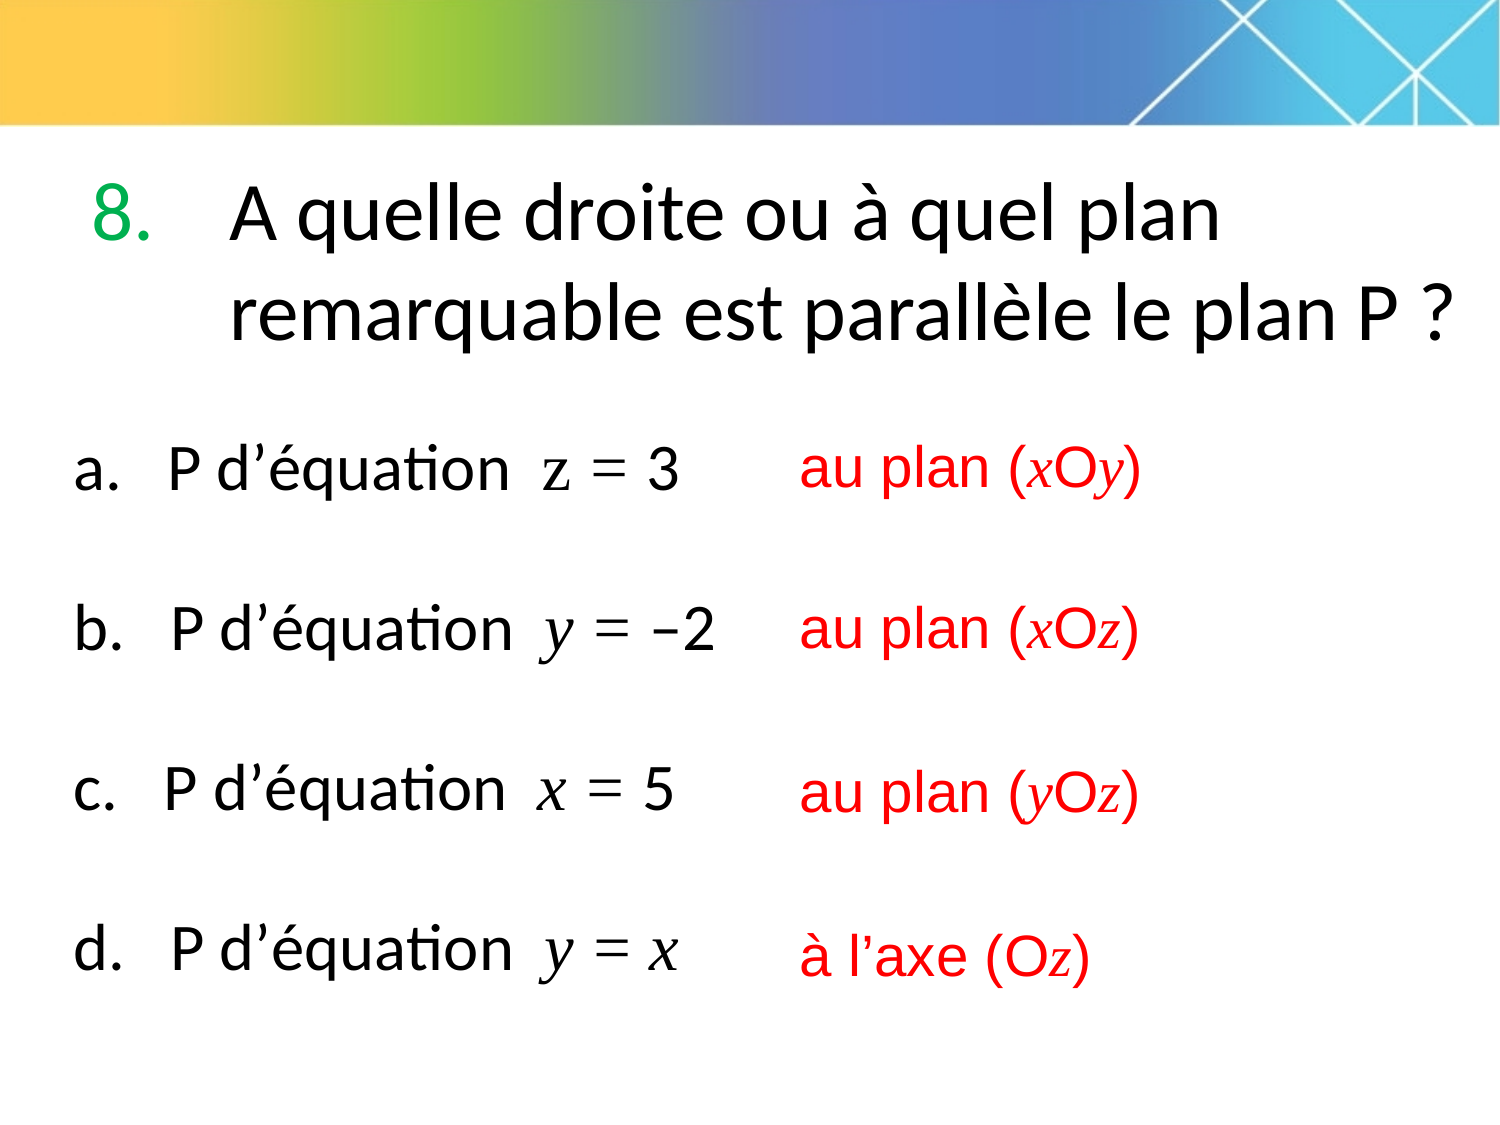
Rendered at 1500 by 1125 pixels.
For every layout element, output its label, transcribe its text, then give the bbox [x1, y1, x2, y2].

text_box au plan (yOz) [785, 746, 1219, 832]
text_box à l’axe (Oz) [785, 910, 1219, 996]
text_box a. P d’équation z = 3 b. P d’équation y = –2 c. P d’équation x = 5 d. P d’équation y = x [59, 336, 1454, 992]
text_box au plan (xOy) [785, 421, 1219, 508]
picture [0, 0, 1500, 127]
text_box au plan (xOz) [785, 582, 1219, 668]
title A quelle droite ou à quel plan remarquable est parallèle le plan P ? [76, 149, 1500, 365]
